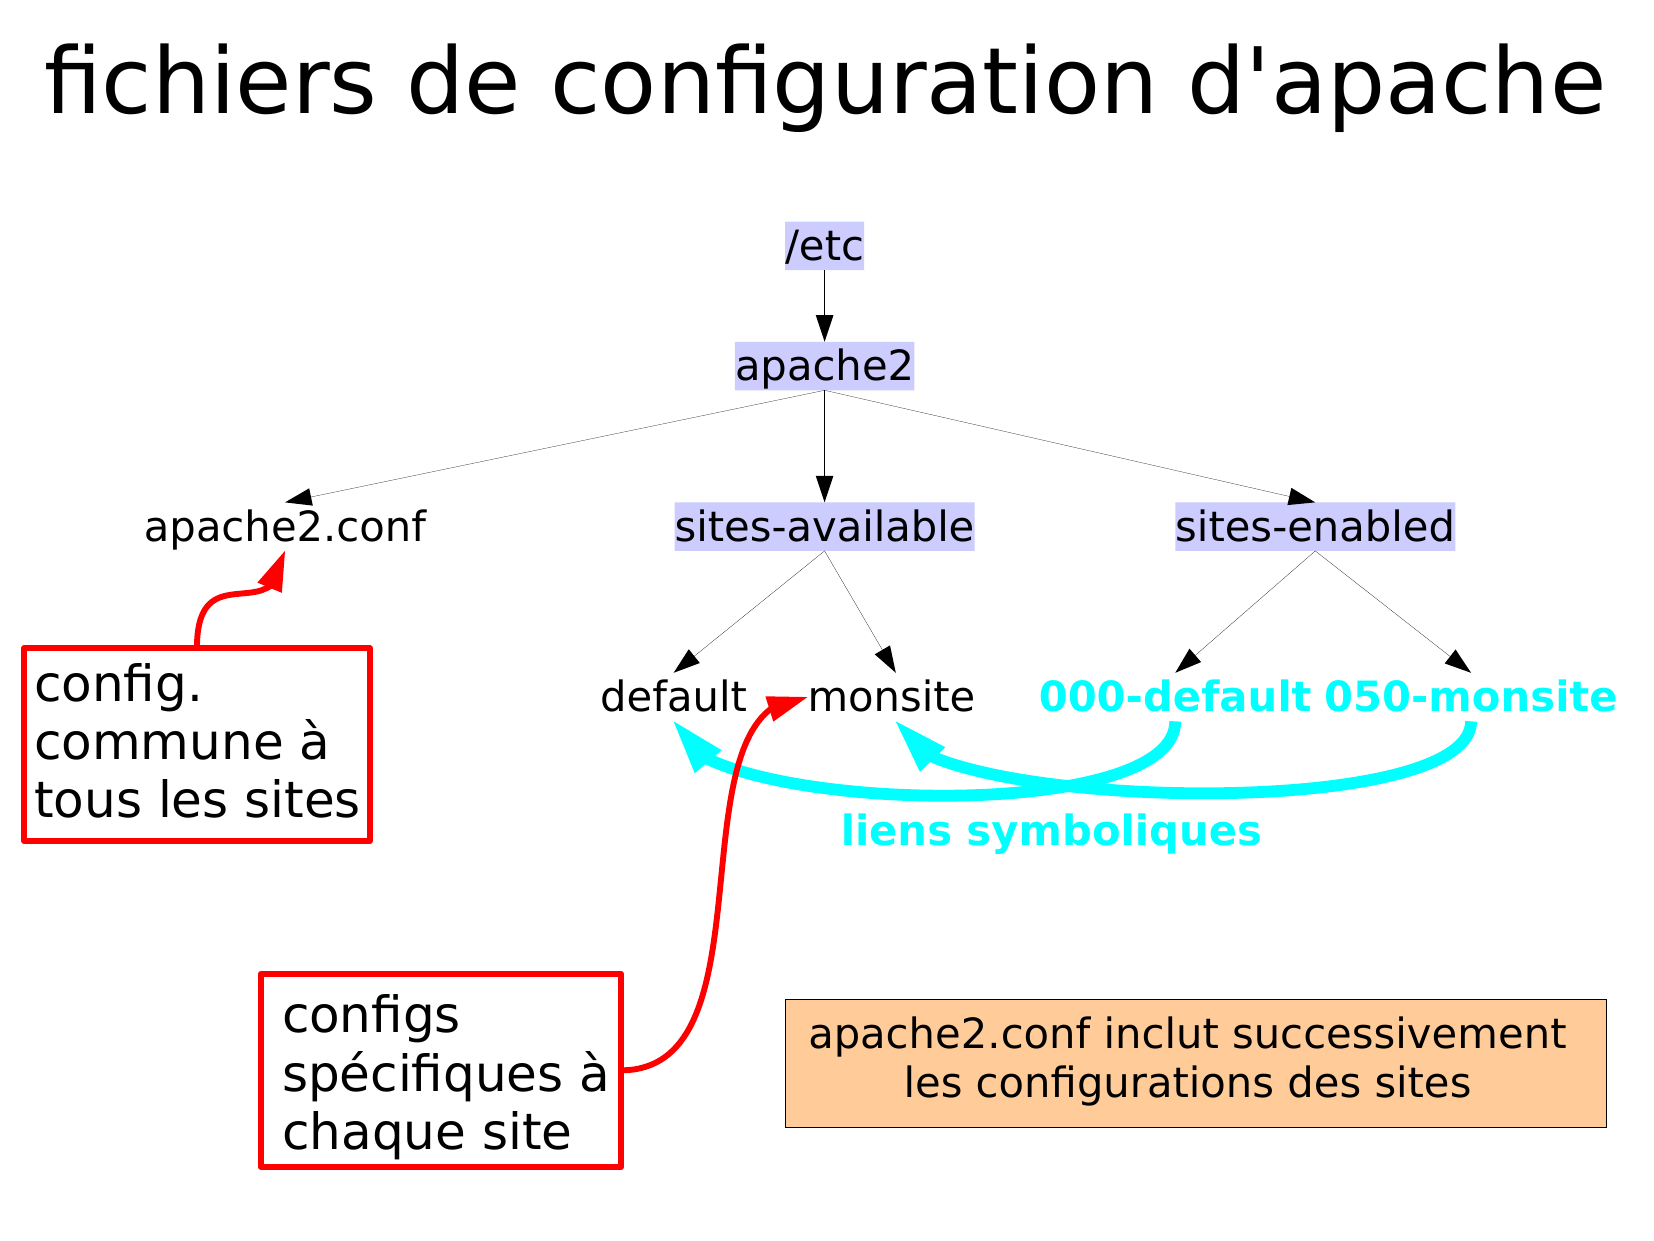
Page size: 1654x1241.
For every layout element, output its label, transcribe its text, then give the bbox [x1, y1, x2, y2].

text_box apache2.conf [143, 502, 427, 551]
text_box sites-enabled [1175, 502, 1456, 551]
text_box [785, 999, 1607, 1128]
text_box sites-available [674, 502, 975, 551]
text_box configs spécifiques à chaque site [282, 986, 672, 1162]
text_box liens symboliques [840, 806, 1263, 856]
text_box apache2 [734, 341, 915, 391]
text_box 000-default [1038, 672, 1312, 722]
text_box 050-monsite [1324, 672, 1618, 722]
text_box [24, 647, 370, 842]
text_box [260, 973, 622, 1167]
text_box monsite [807, 672, 985, 722]
text_box /etc [785, 221, 865, 271]
text_box config. commune à tous les sites [34, 654, 370, 830]
text_box apache2.conf inclut successivement les configurations des sites [808, 1010, 1586, 1108]
title fichiers de configuration d'apache [0, 17, 1654, 143]
text_box default [600, 672, 748, 722]
